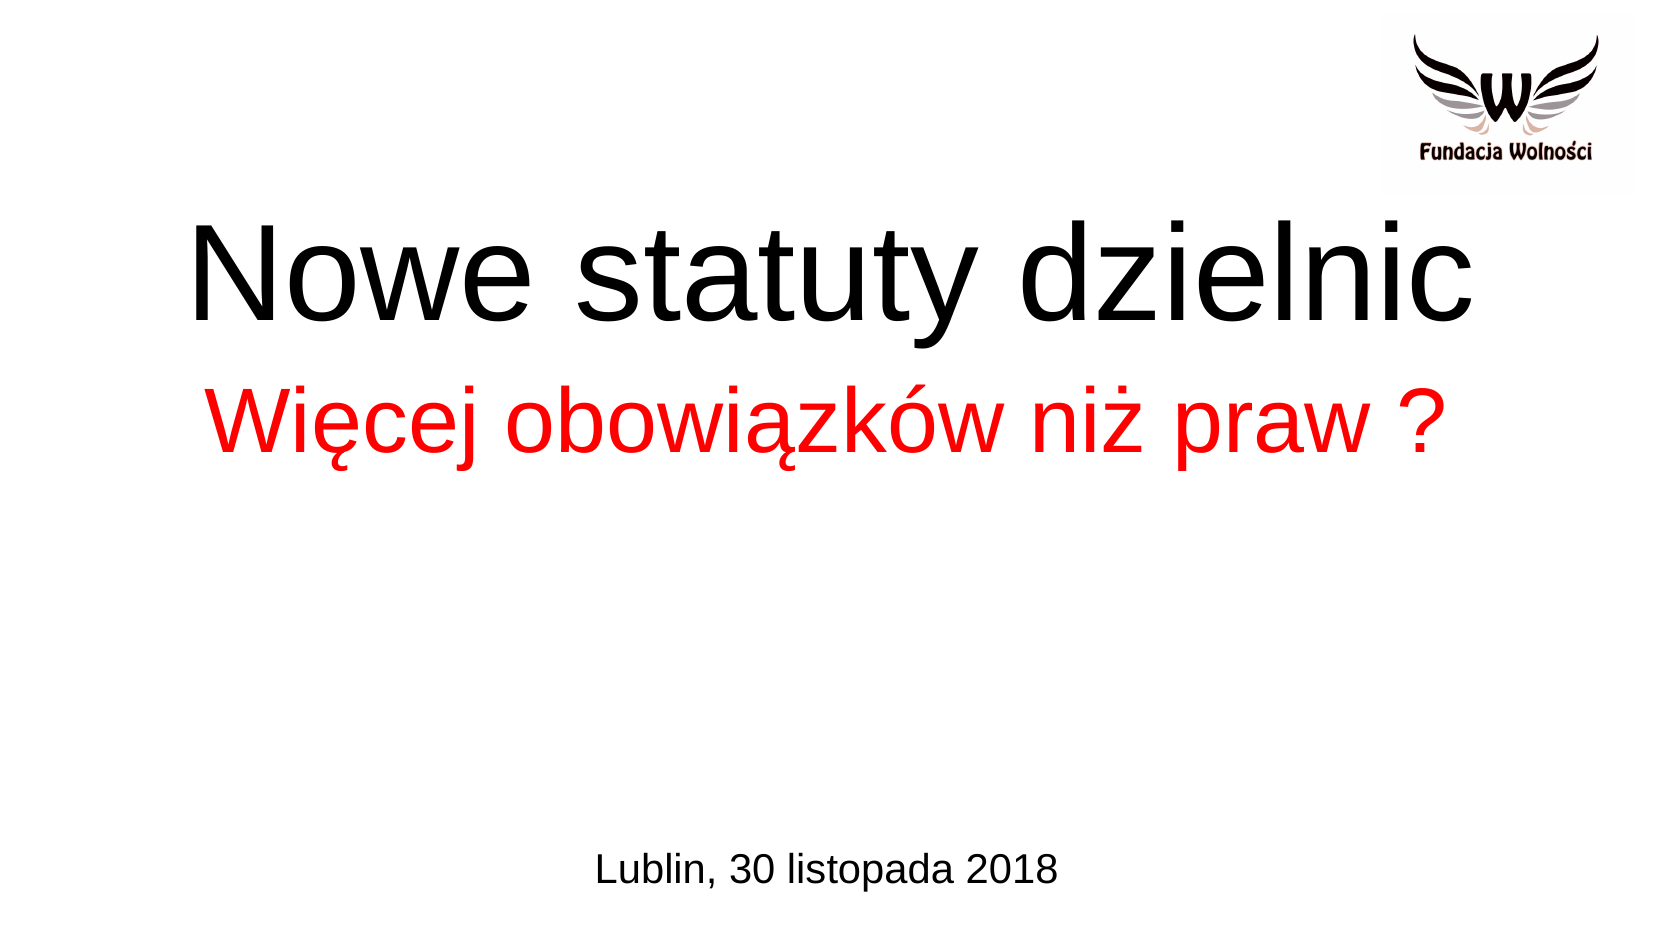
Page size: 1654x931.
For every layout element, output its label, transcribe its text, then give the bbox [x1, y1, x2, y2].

subtitle Więcej obowiązków niż praw ? Lublin, 30 listopada 2018 [82, 396, 1571, 865]
picture [1380, 12, 1636, 196]
title Nowe statuty dzielnic [86, 195, 1576, 351]
